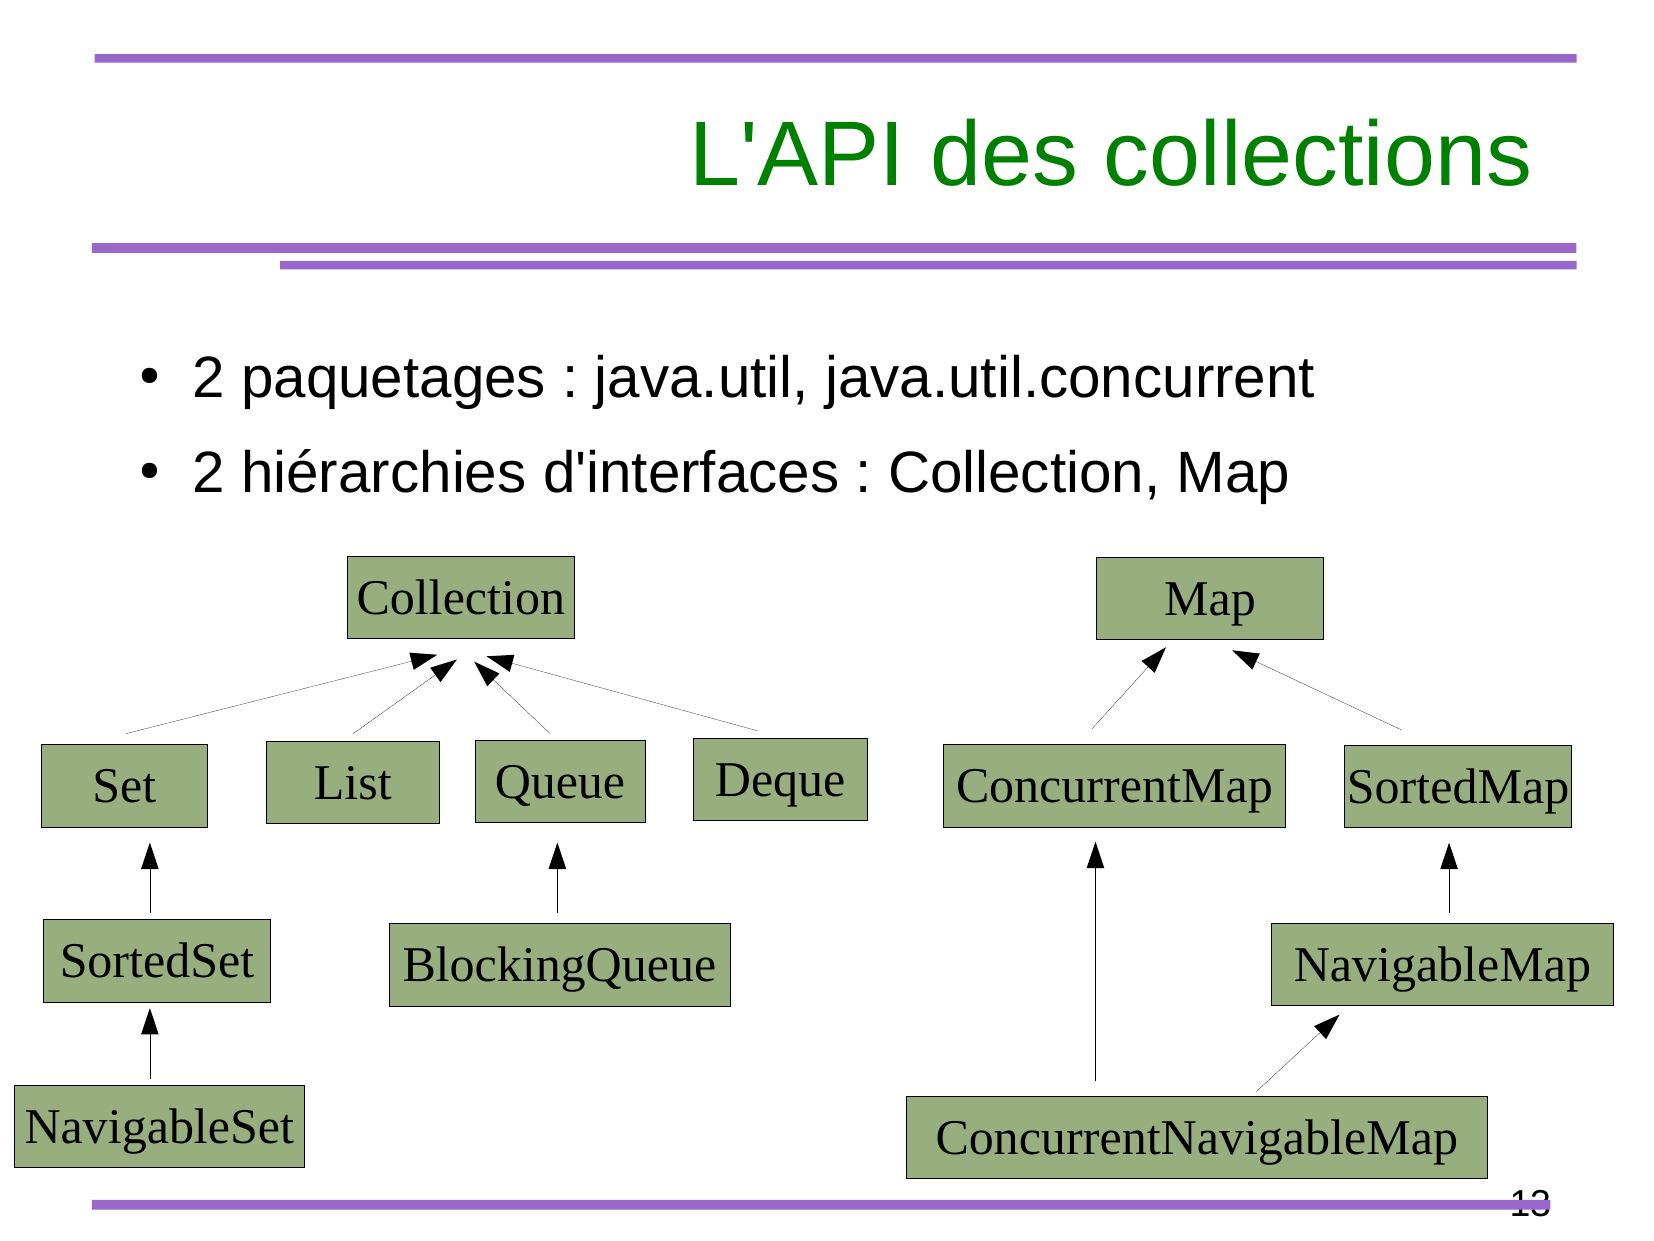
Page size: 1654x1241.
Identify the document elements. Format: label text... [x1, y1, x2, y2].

text_box Queue [475, 740, 646, 823]
list 2 paquetages : java.util, java.util.concurrent 2 hiérarchies d'interfaces : Collection, Map [121, 344, 1534, 550]
text_box Map [1096, 557, 1324, 640]
text_box SortedMap [1344, 745, 1572, 828]
text_box ConcurrentNavigableMap [906, 1096, 1488, 1179]
text_box NavigableSet [14, 1085, 305, 1168]
text_box NavigableMap [1271, 923, 1614, 1006]
text_box SortedSet [43, 919, 271, 1003]
title L'API des collections [121, 49, 1534, 257]
text_box Deque [693, 738, 868, 821]
text_box Set [41, 744, 208, 828]
text_box List [266, 741, 440, 824]
text_box Collection [347, 556, 575, 639]
text_box BlockingQueue [389, 923, 731, 1007]
text_box ConcurrentMap [943, 744, 1286, 828]
